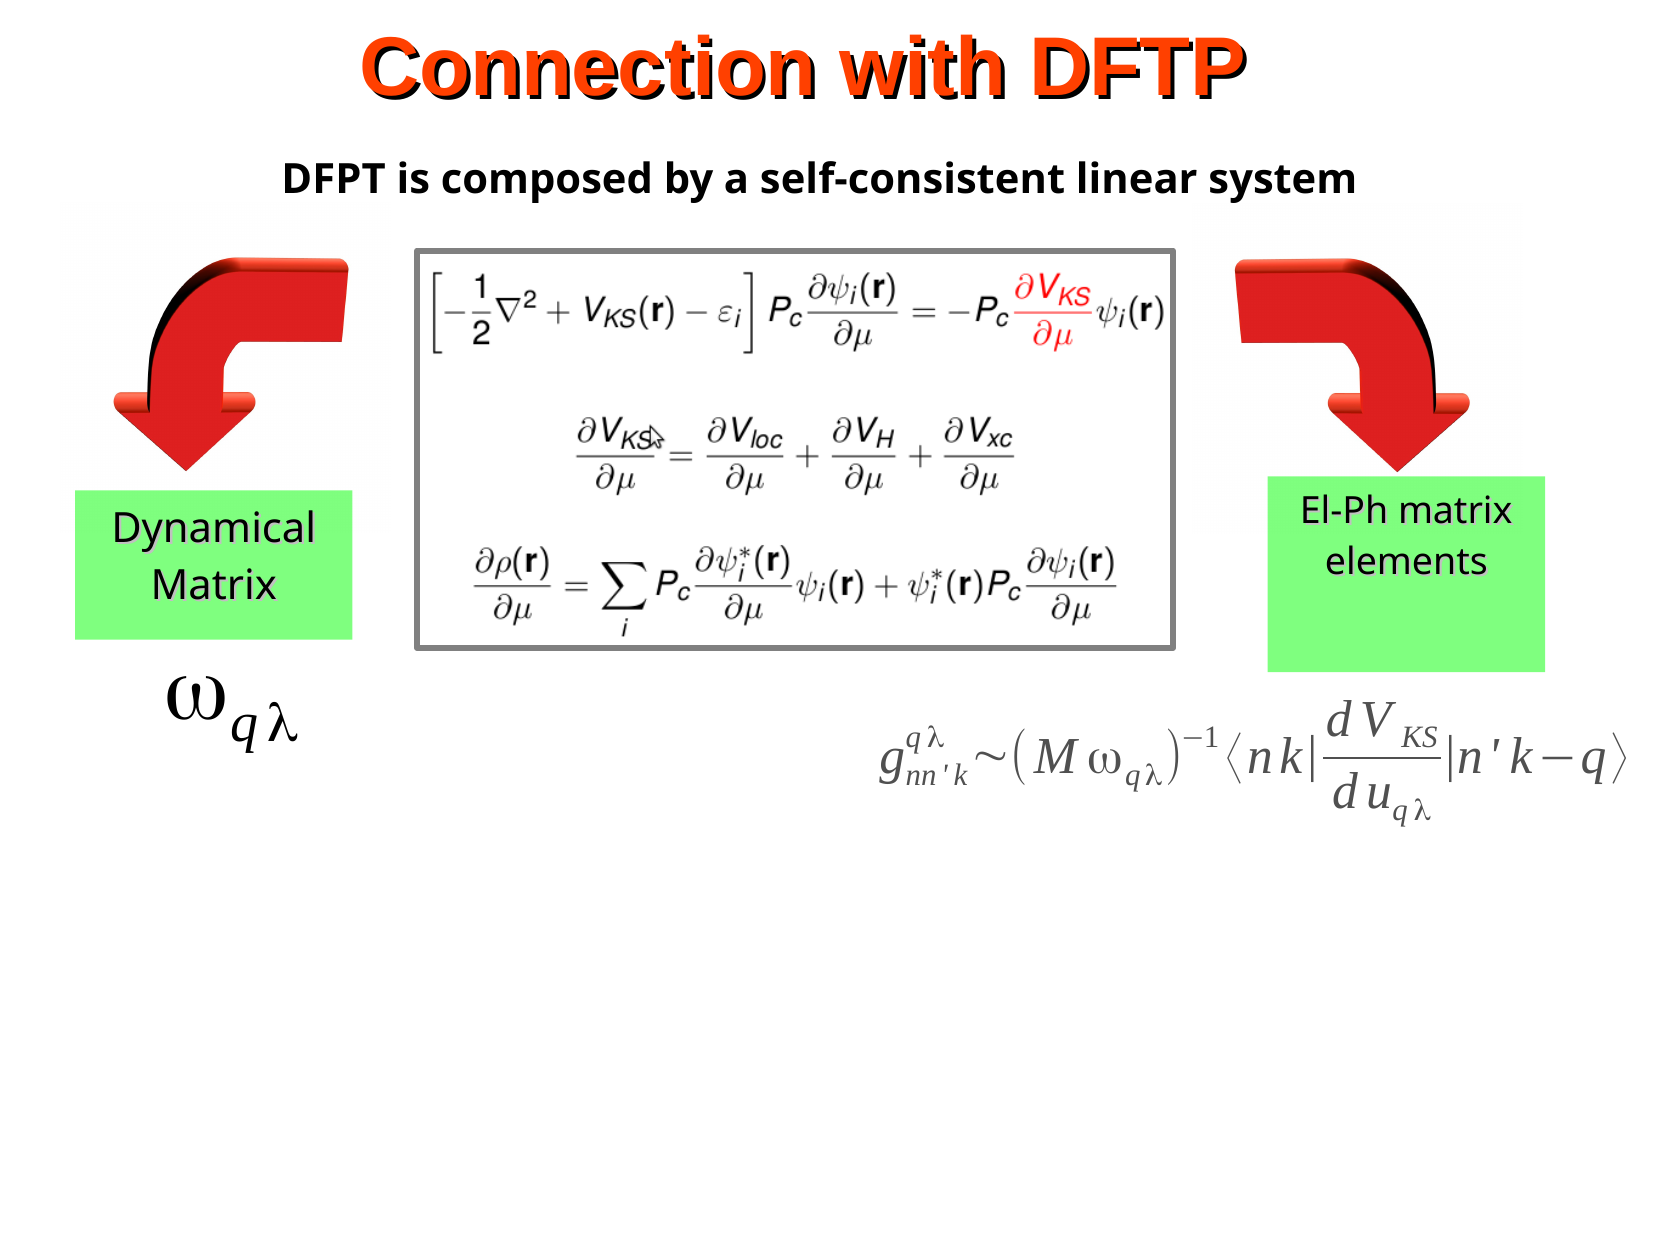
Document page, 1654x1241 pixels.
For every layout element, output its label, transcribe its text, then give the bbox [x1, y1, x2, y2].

chart [870, 690, 1635, 828]
picture [420, 253, 1171, 646]
picture [1192, 203, 1523, 534]
text_box DFPT is composed by a self-consistent linear system [135, 141, 1516, 226]
text_box El-Ph matrix elements [1267, 476, 1546, 673]
picture [60, 202, 391, 533]
text_box Connection with DFTP [345, 5, 1396, 121]
chart [156, 671, 307, 753]
text_box Dynamical Matrix [75, 490, 353, 640]
